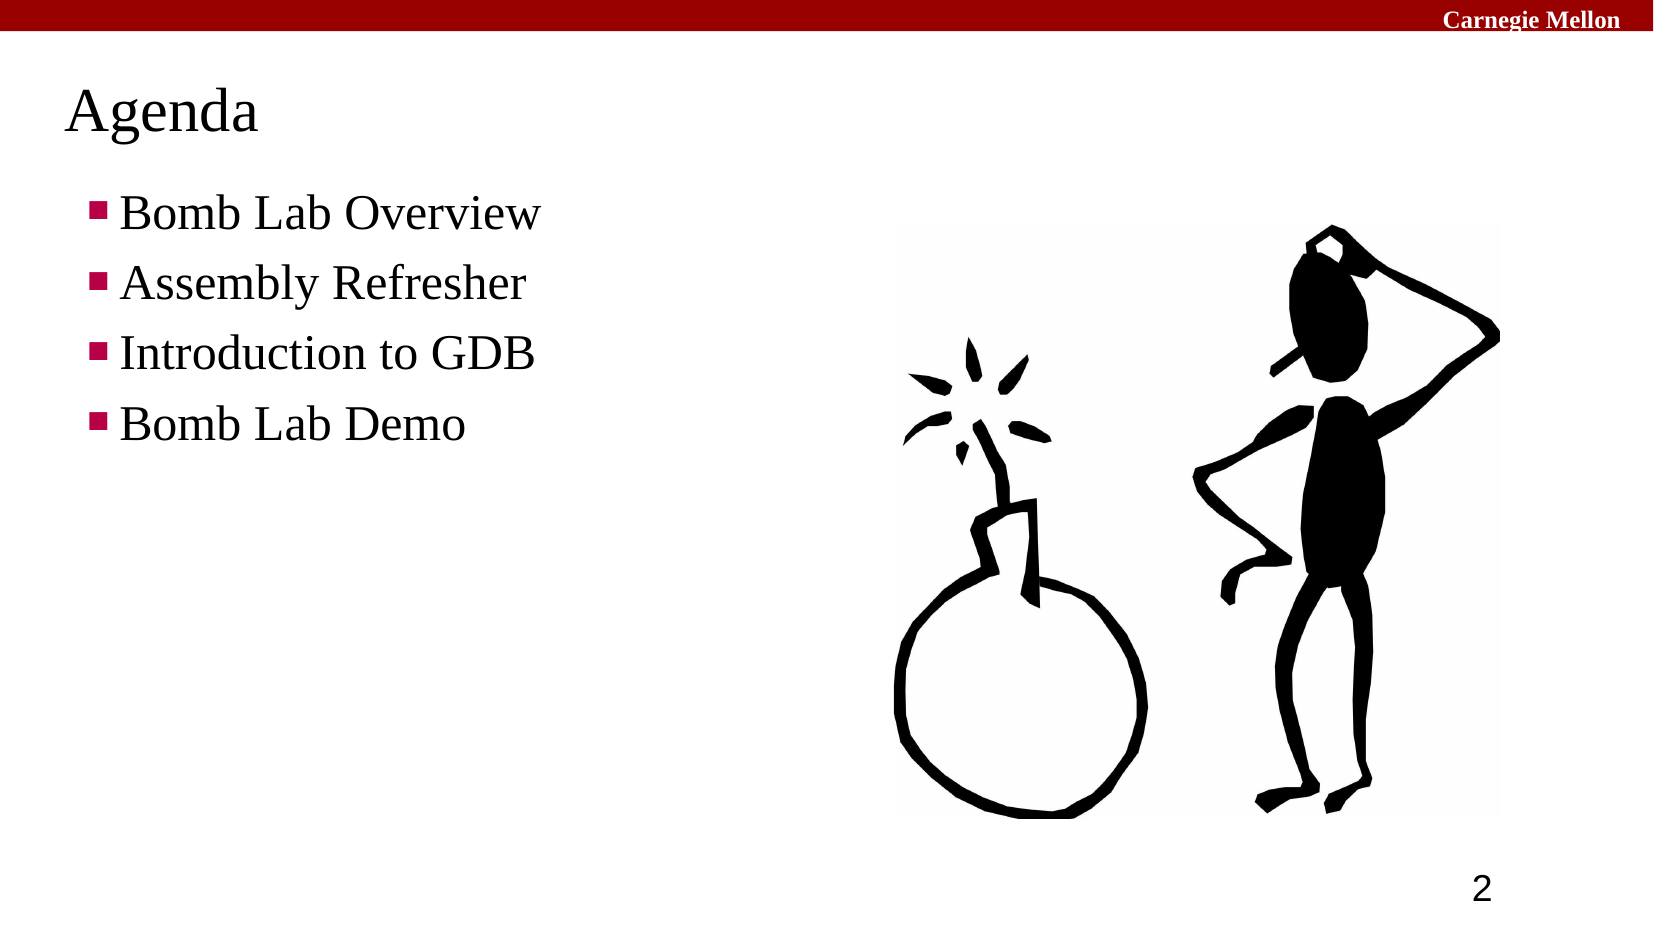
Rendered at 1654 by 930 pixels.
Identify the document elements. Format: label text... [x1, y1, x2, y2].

list Bomb Lab Overview Assembly Refresher Introduction to GDB Bomb Lab Demo [71, 184, 1576, 859]
picture [893, 224, 1500, 819]
title Agenda [64, 58, 1576, 163]
